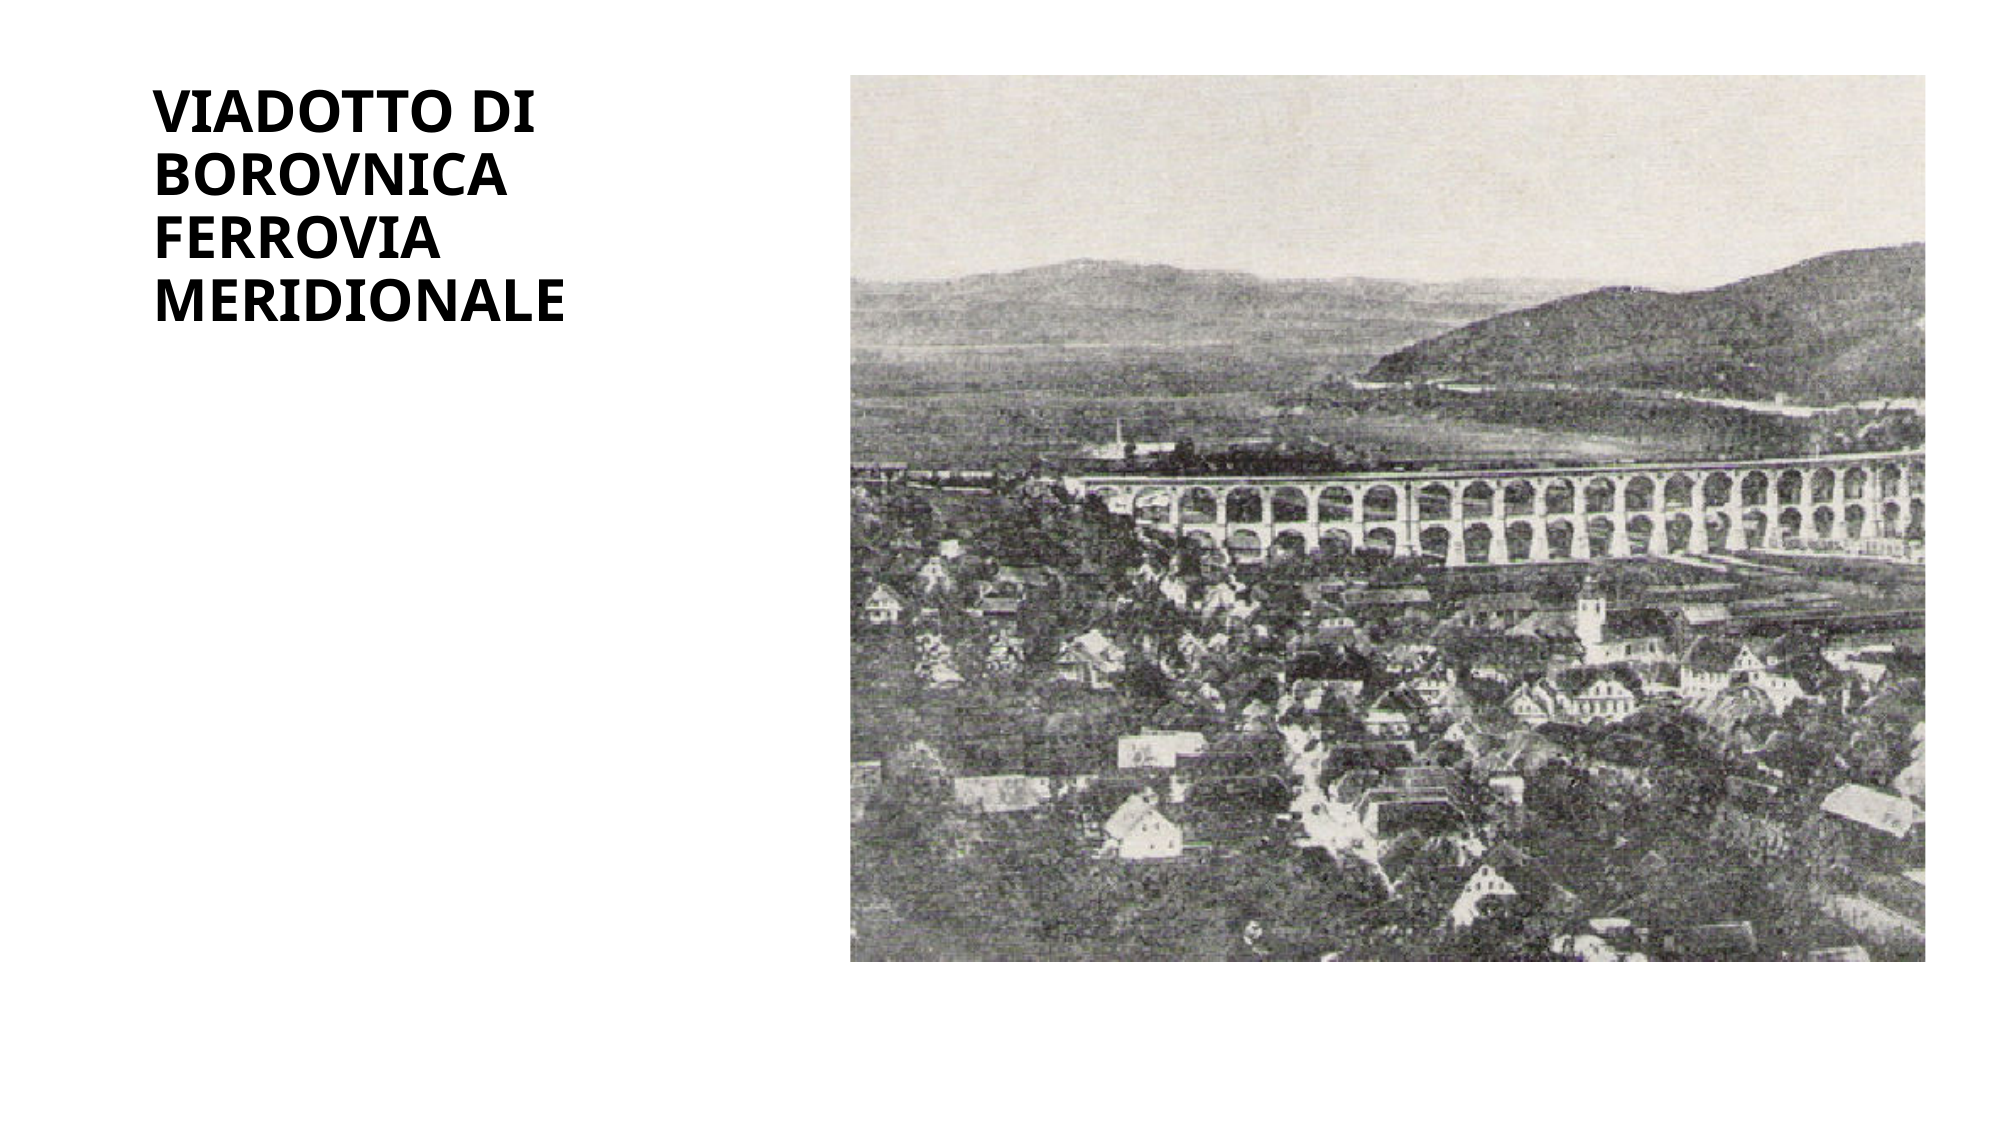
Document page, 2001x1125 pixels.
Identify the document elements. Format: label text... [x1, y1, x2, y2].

picture [850, 75, 1926, 962]
title VIADOTTO DI BOROVNICA FERROVIA MERIDIONALE [137, 75, 783, 338]
